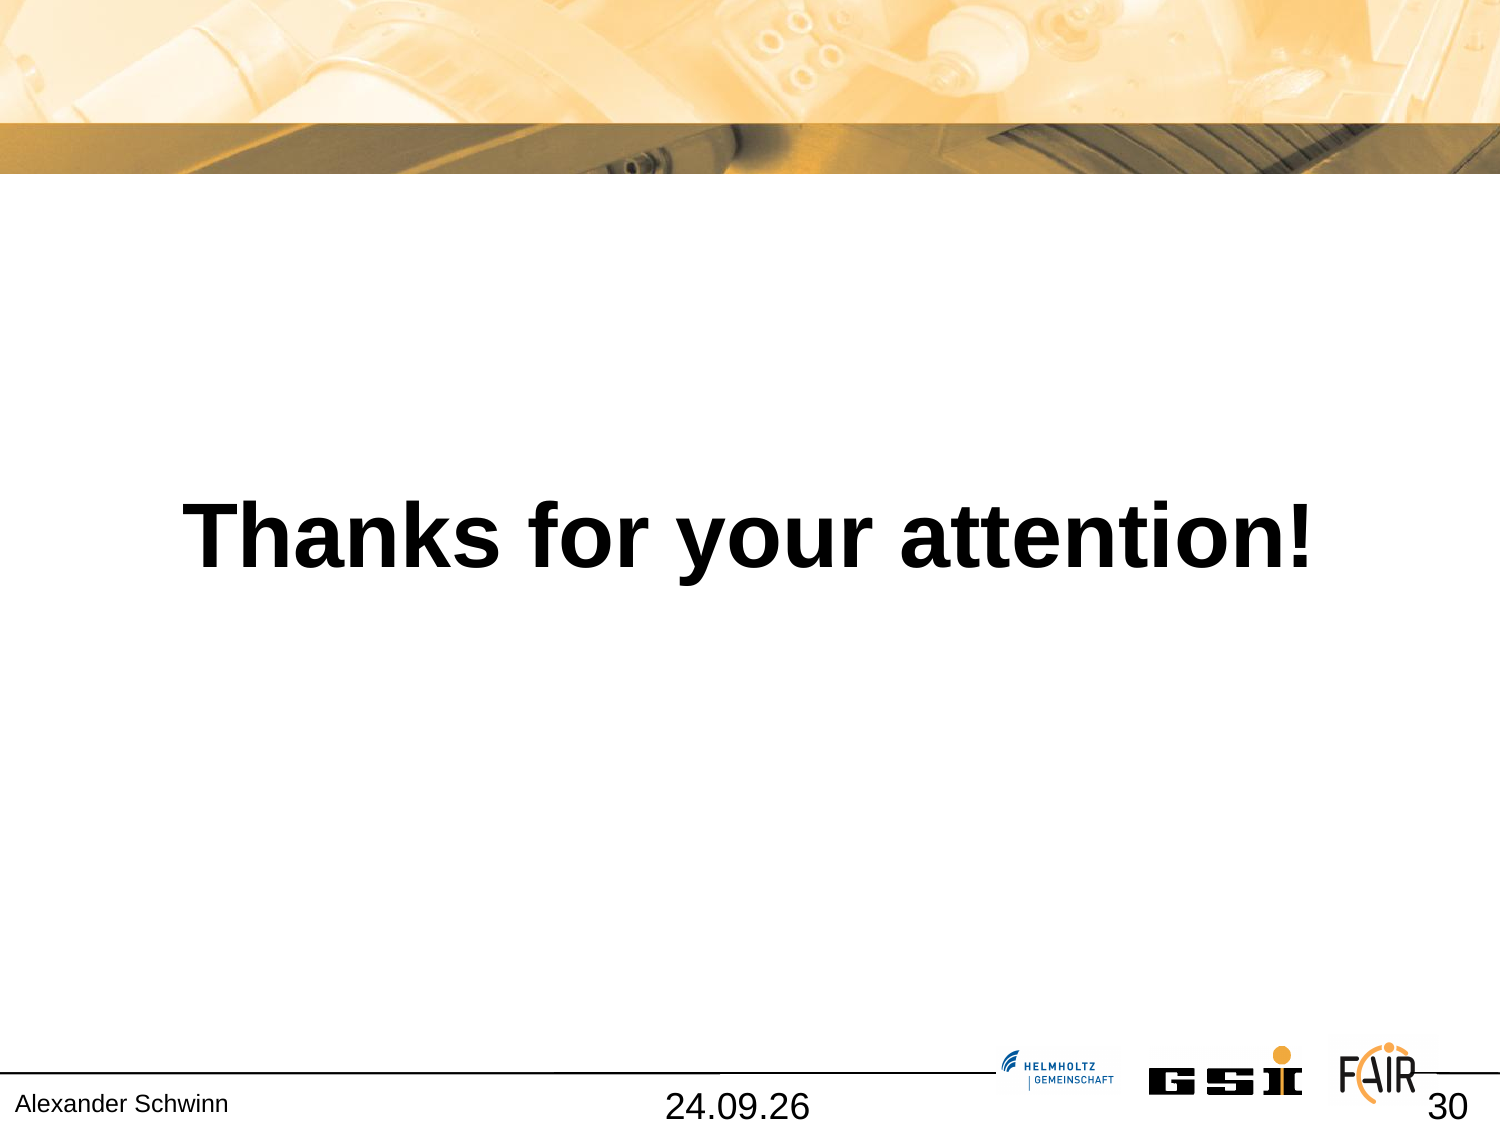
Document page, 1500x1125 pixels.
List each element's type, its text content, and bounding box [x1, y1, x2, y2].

picture [996, 1046, 1121, 1095]
picture [1328, 1034, 1439, 1106]
picture [0, 0, 1500, 175]
picture [1149, 1046, 1302, 1095]
title Thanks for your attention! [75, 437, 1426, 625]
